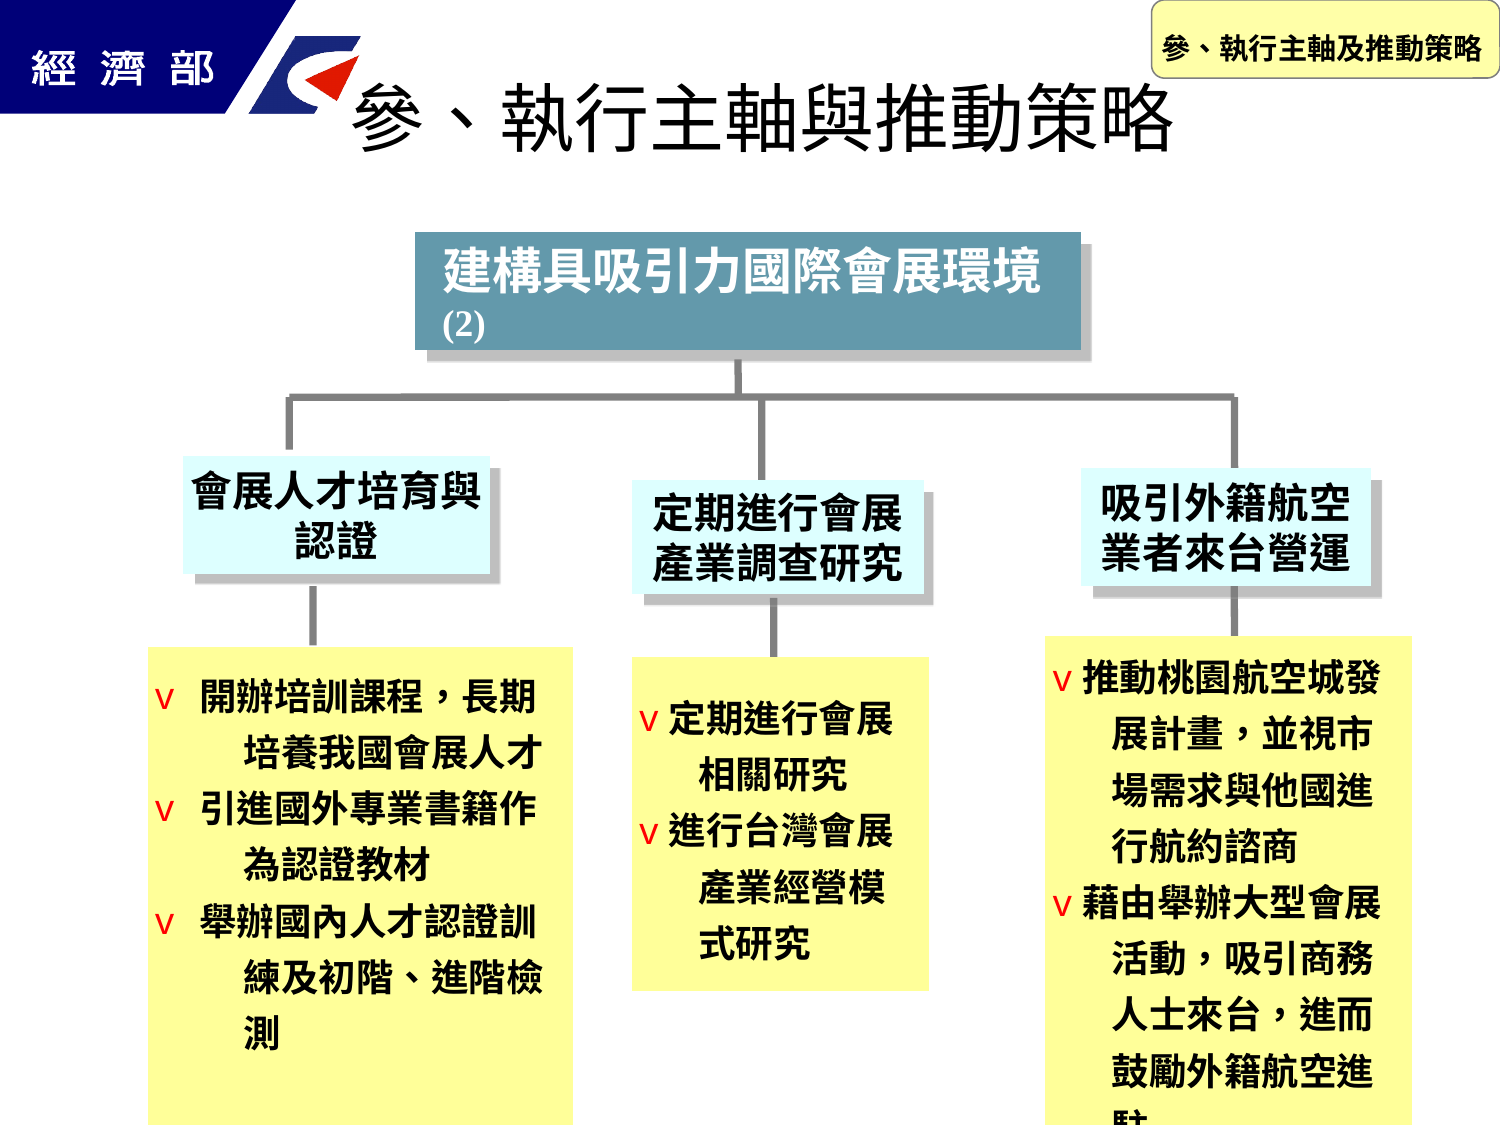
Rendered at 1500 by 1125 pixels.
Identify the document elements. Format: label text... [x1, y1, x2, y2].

text_box 參、執行主軸及推動策略 [1151, 0, 1500, 79]
text_box 開辦培訓課程，長期培養我國會展人才 引進國外專業書籍作為認證教材 舉辦國內人才認證訓練及初階、進階檢測 [148, 647, 573, 1125]
text_box 參、執行主軸與推動策略 [183, 31, 1341, 184]
text_box 定期進行會展產業調查研究 [632, 480, 924, 594]
text_box 定期進行會展相關研究 進行台灣會展產業經營模式研究 [632, 657, 929, 991]
text_box 吸引外籍航空業者來台營運 [1081, 468, 1371, 586]
text_box 建構具吸引力國際會展環境(2) [415, 232, 1081, 350]
text_box 推動桃園航空城發展計畫，並視市場需求與他國進行航約諮商 藉由舉辦大型會展活動，吸引商務人士來台，進而鼓勵外籍航空進駐 [1045, 636, 1412, 1125]
text_box 會展人才培育與認證 [183, 456, 490, 574]
